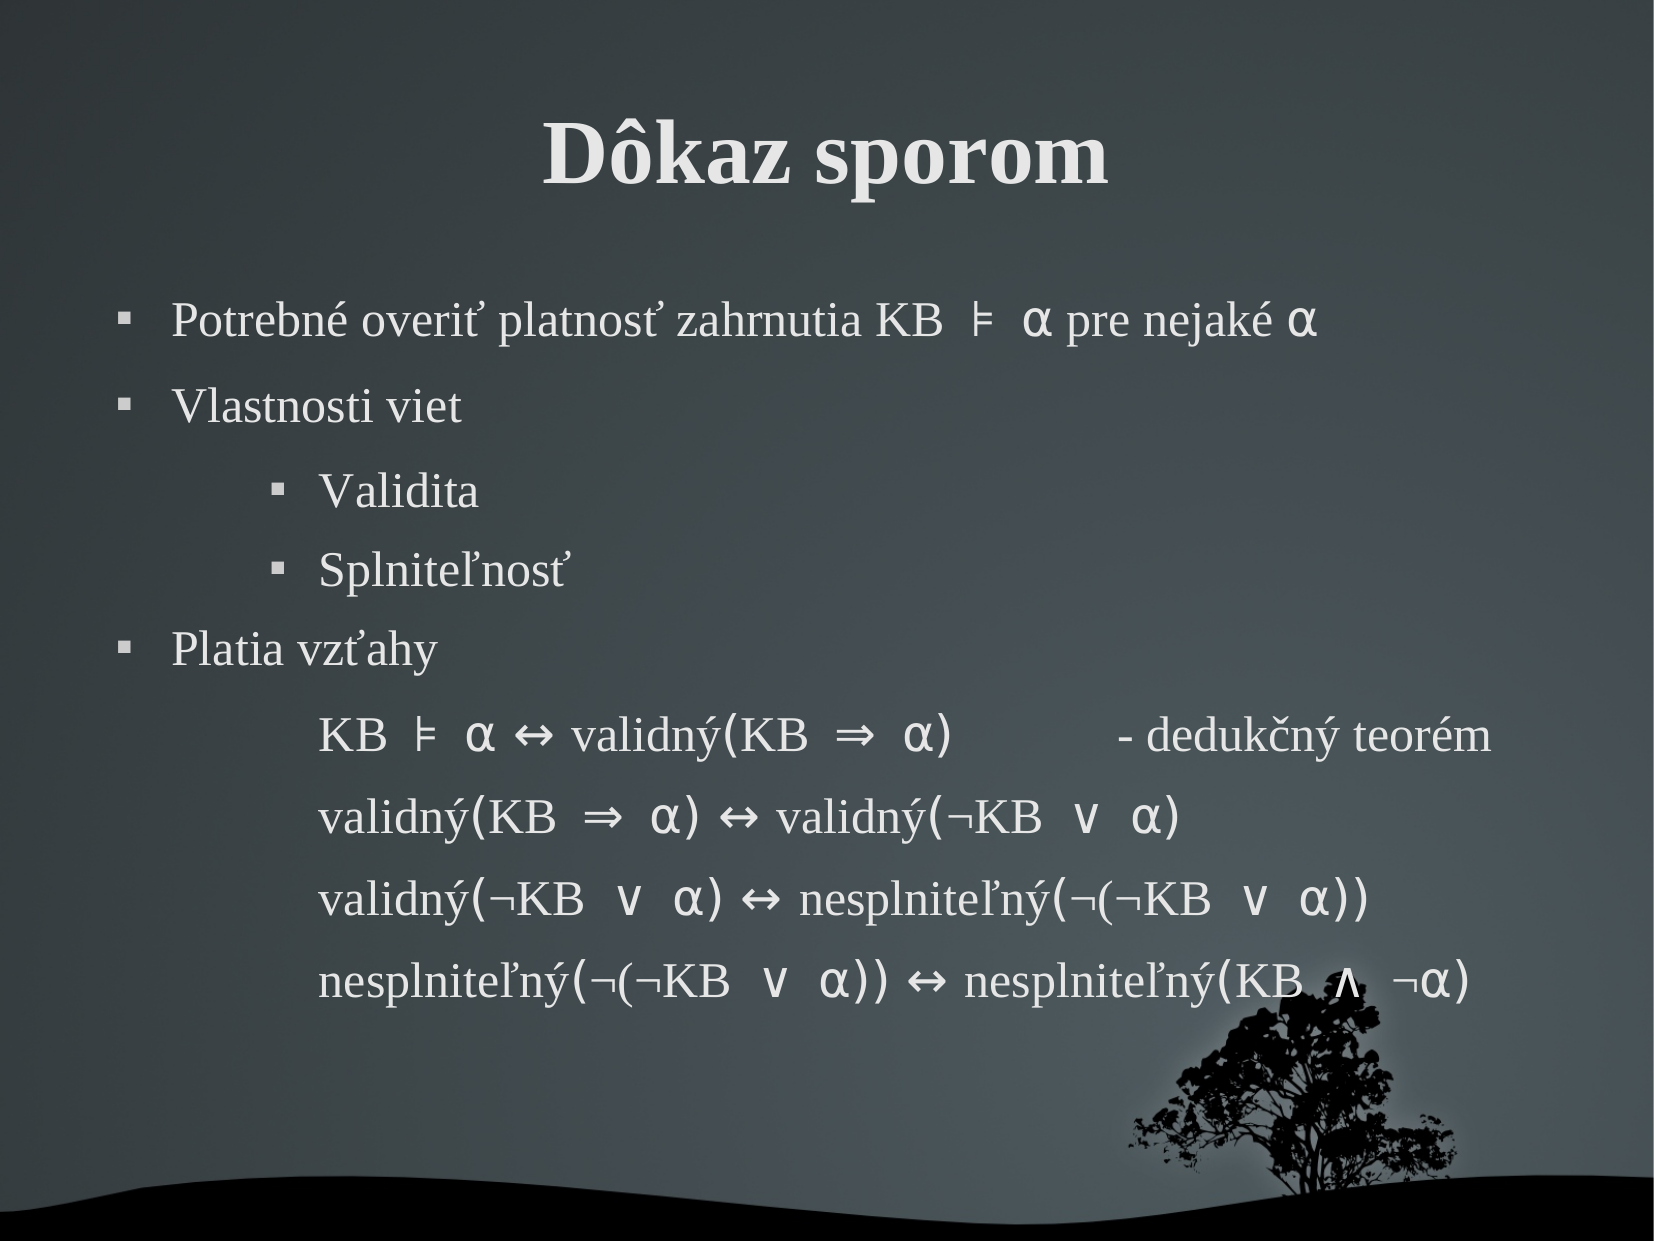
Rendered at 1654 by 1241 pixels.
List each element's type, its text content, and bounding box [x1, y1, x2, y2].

title Dôkaz sporom [82, 56, 1571, 250]
picture [0, 0, 1654, 1241]
list Potrebné overiť platnosť zahrnutia KB ⊧ α pre nejaké α Vlastnosti viet Validita Splniteľnosť Platia vzťahy KB ⊧ α ↔ validný(KB ⇒ α) - dedukčný teorém validný(KB ⇒ α) ↔ validný(¬KB ∨ α) validný(¬KB ∨ α) ↔ nesplniteľný(¬(¬KB ∨ α)) nesplniteľný(¬(¬KB ∨ α)) ↔ nesplniteľný(KB ∧ ¬α) [82, 290, 1571, 1094]
